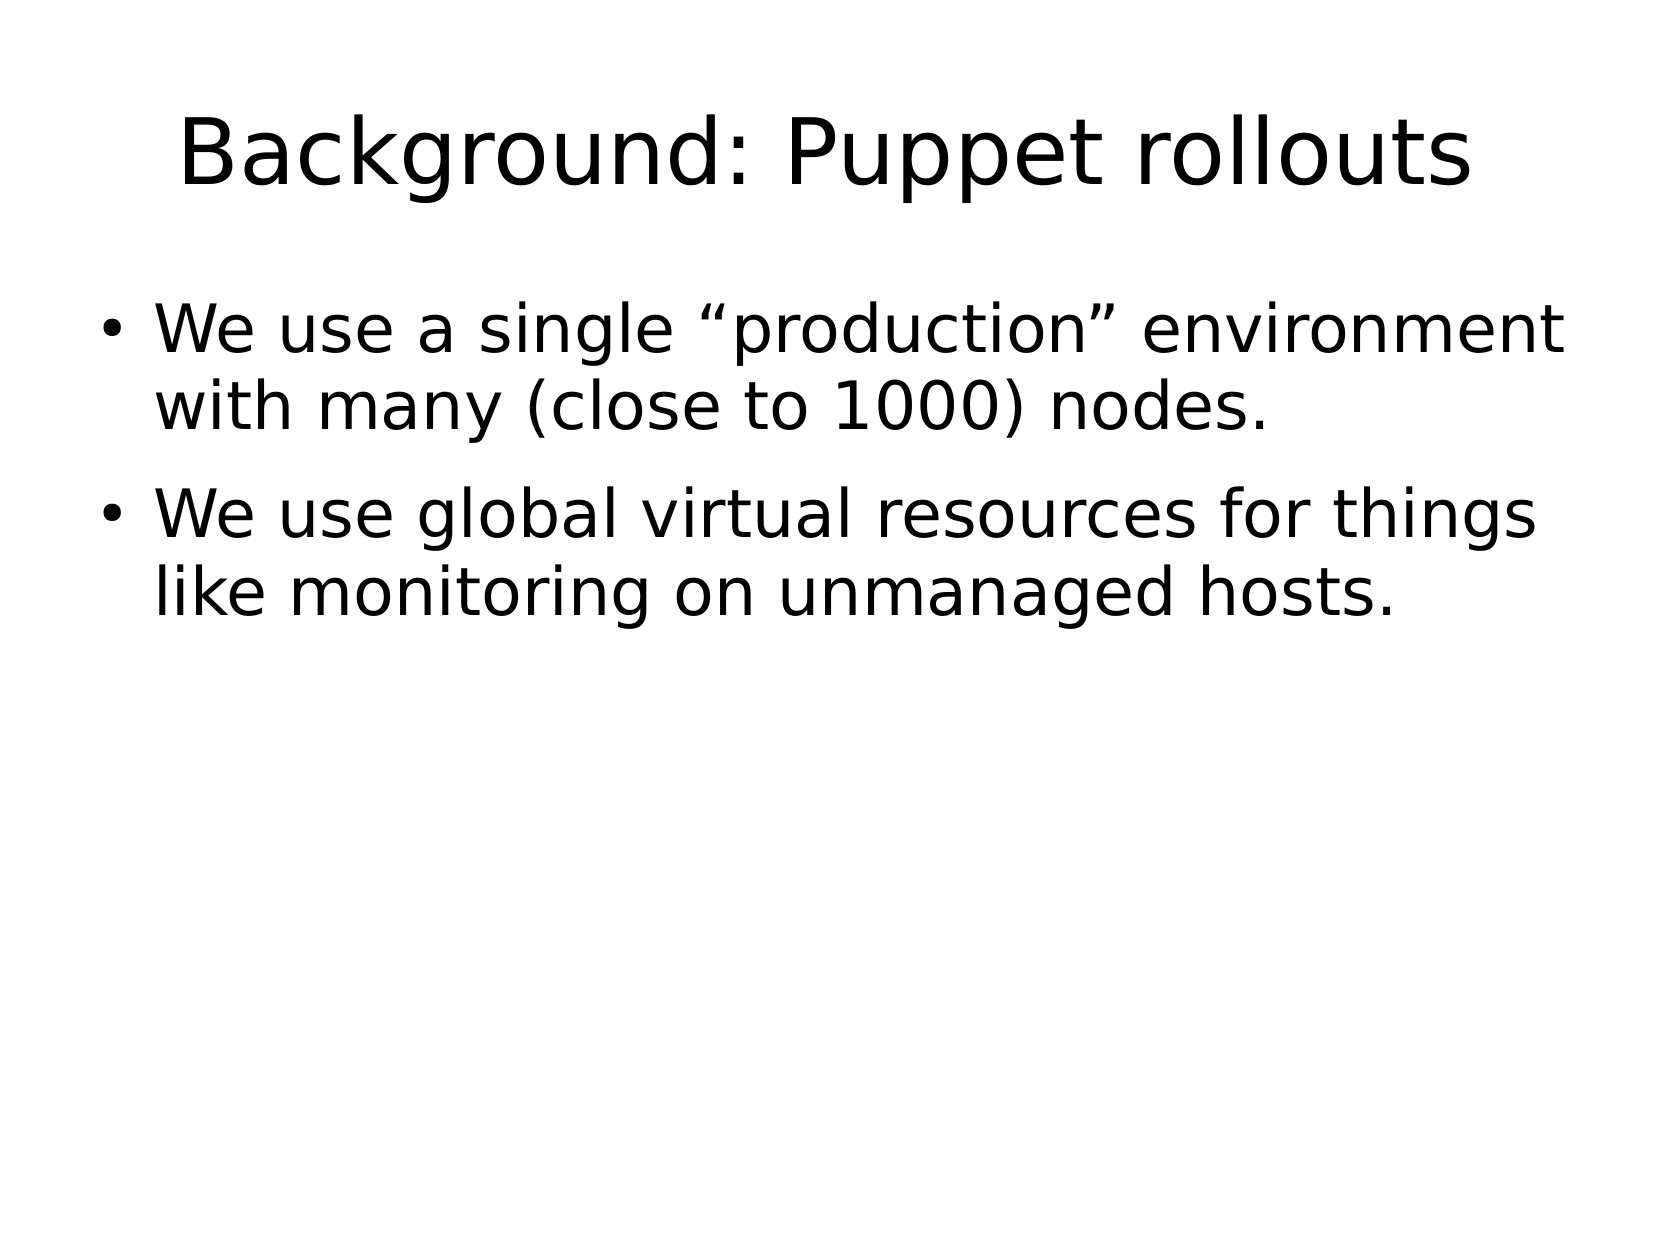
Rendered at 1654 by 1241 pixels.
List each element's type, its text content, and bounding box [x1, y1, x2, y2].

list We use a single “production” environment with many (close to 1000) nodes. We use global virtual resources for things like monitoring on unmanaged hosts. [82, 290, 1571, 1010]
title Background: Puppet rollouts [82, 49, 1571, 257]
